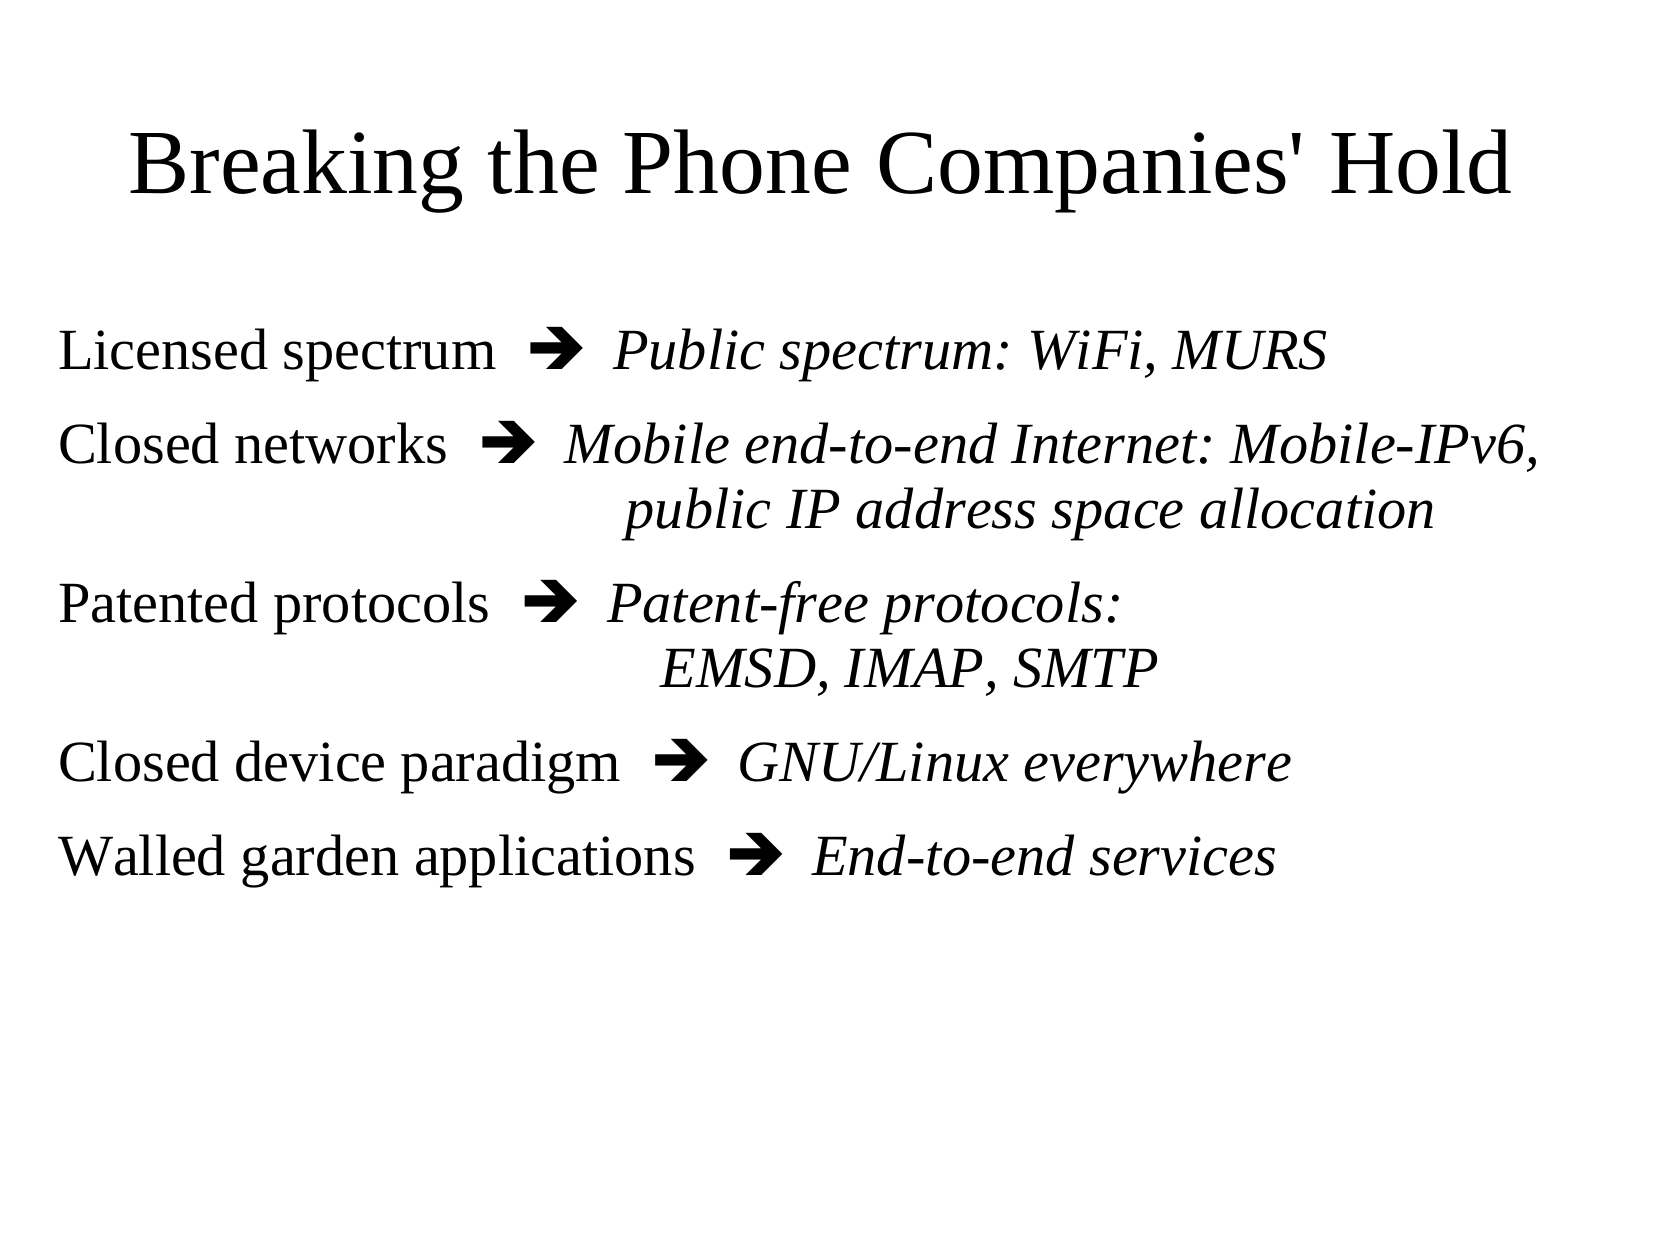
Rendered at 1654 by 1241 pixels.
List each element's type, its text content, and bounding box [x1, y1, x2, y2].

list Licensed spectrum  Public spectrum: WiFi, MURS Closed networks  Mobile end-to-end Internet: Mobile-IPv6, public IP address space allocation Patented protocols  Patent-free protocols: EMSD, IMAP, SMTP Closed device paradigm  GNU/Linux everywhere Walled garden applications  End-to-end services [40, 317, 1603, 1036]
title Breaking the Phone Companies' Hold [114, 58, 1527, 267]
